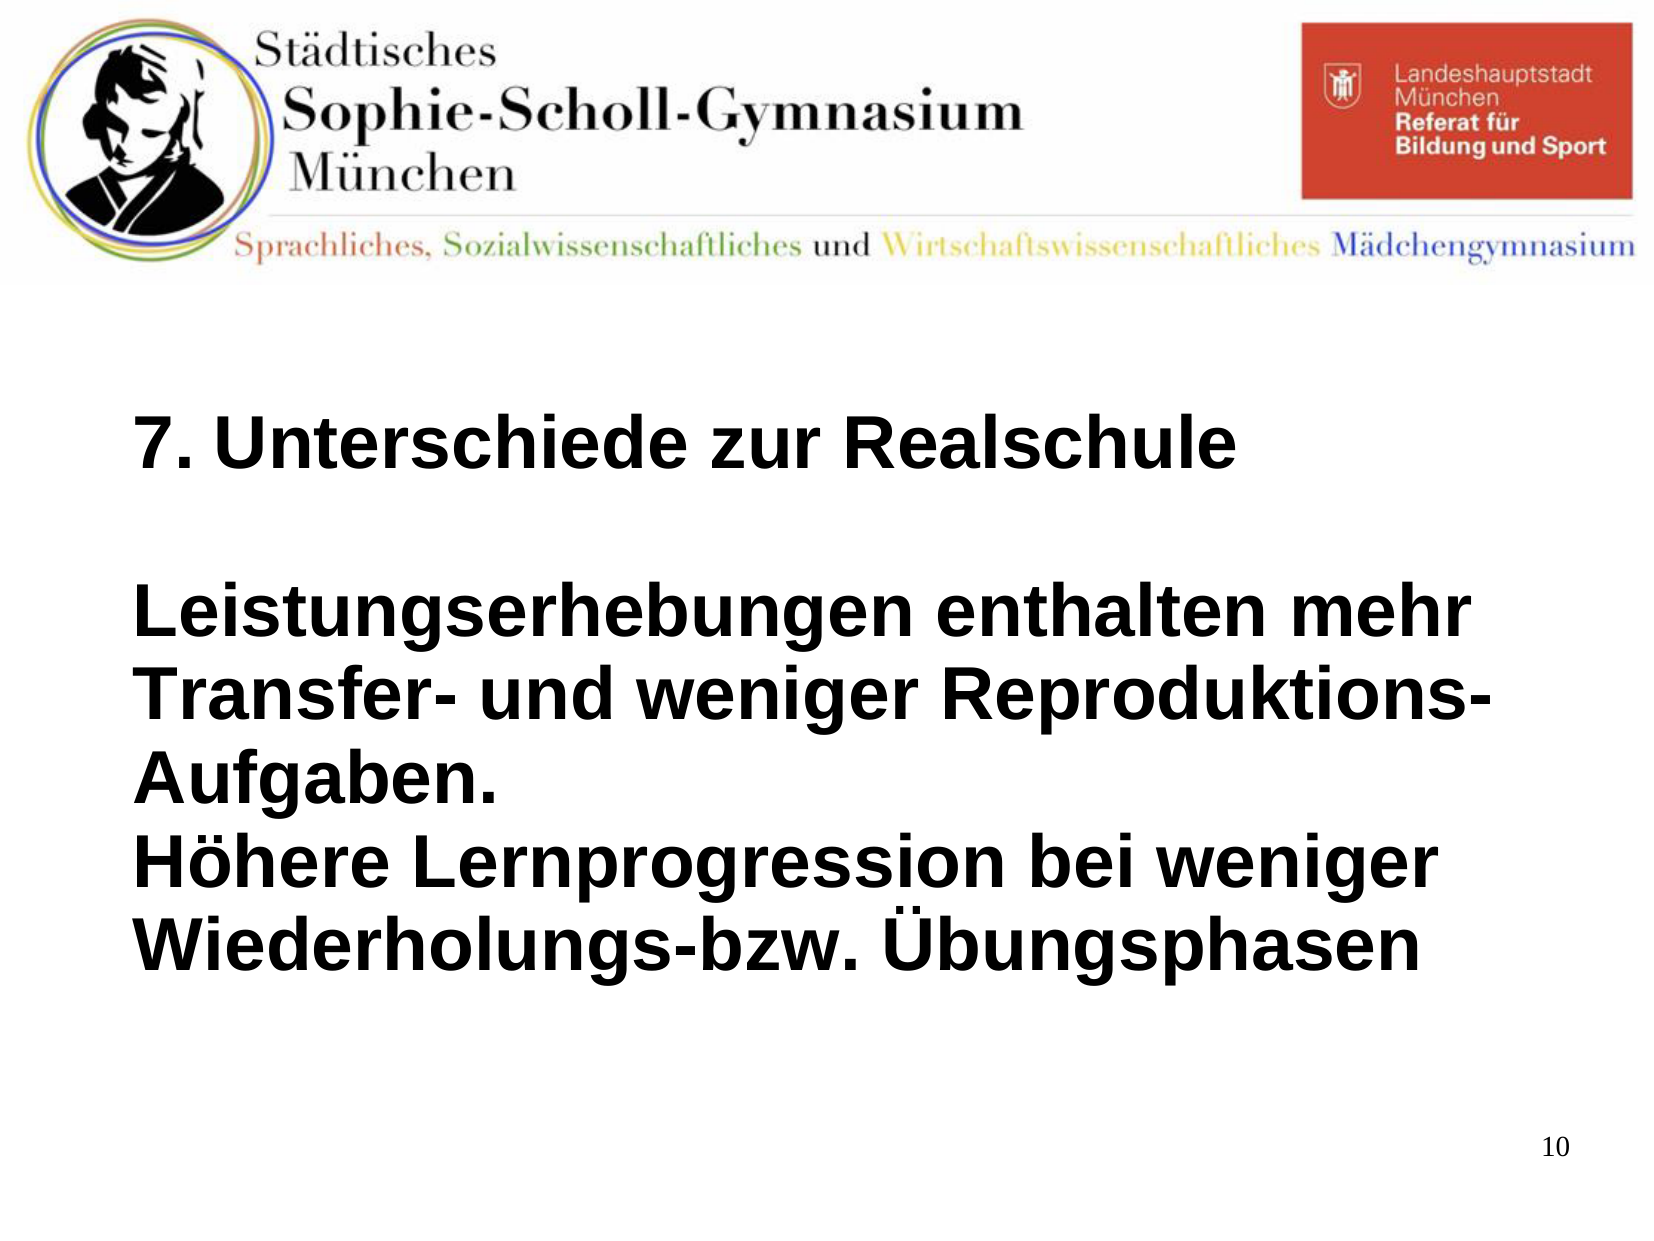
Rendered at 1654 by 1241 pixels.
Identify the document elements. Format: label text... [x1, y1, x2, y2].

picture [0, 0, 1654, 285]
text_box 7. Unterschiede zur Realschule Leistungserhebungen enthalten mehr Transfer- und weniger Reproduktions-Aufgaben. Höhere Lernprogression bei weniger Wiederholungs-bzw. Übungsphasen [118, 389, 1583, 1162]
